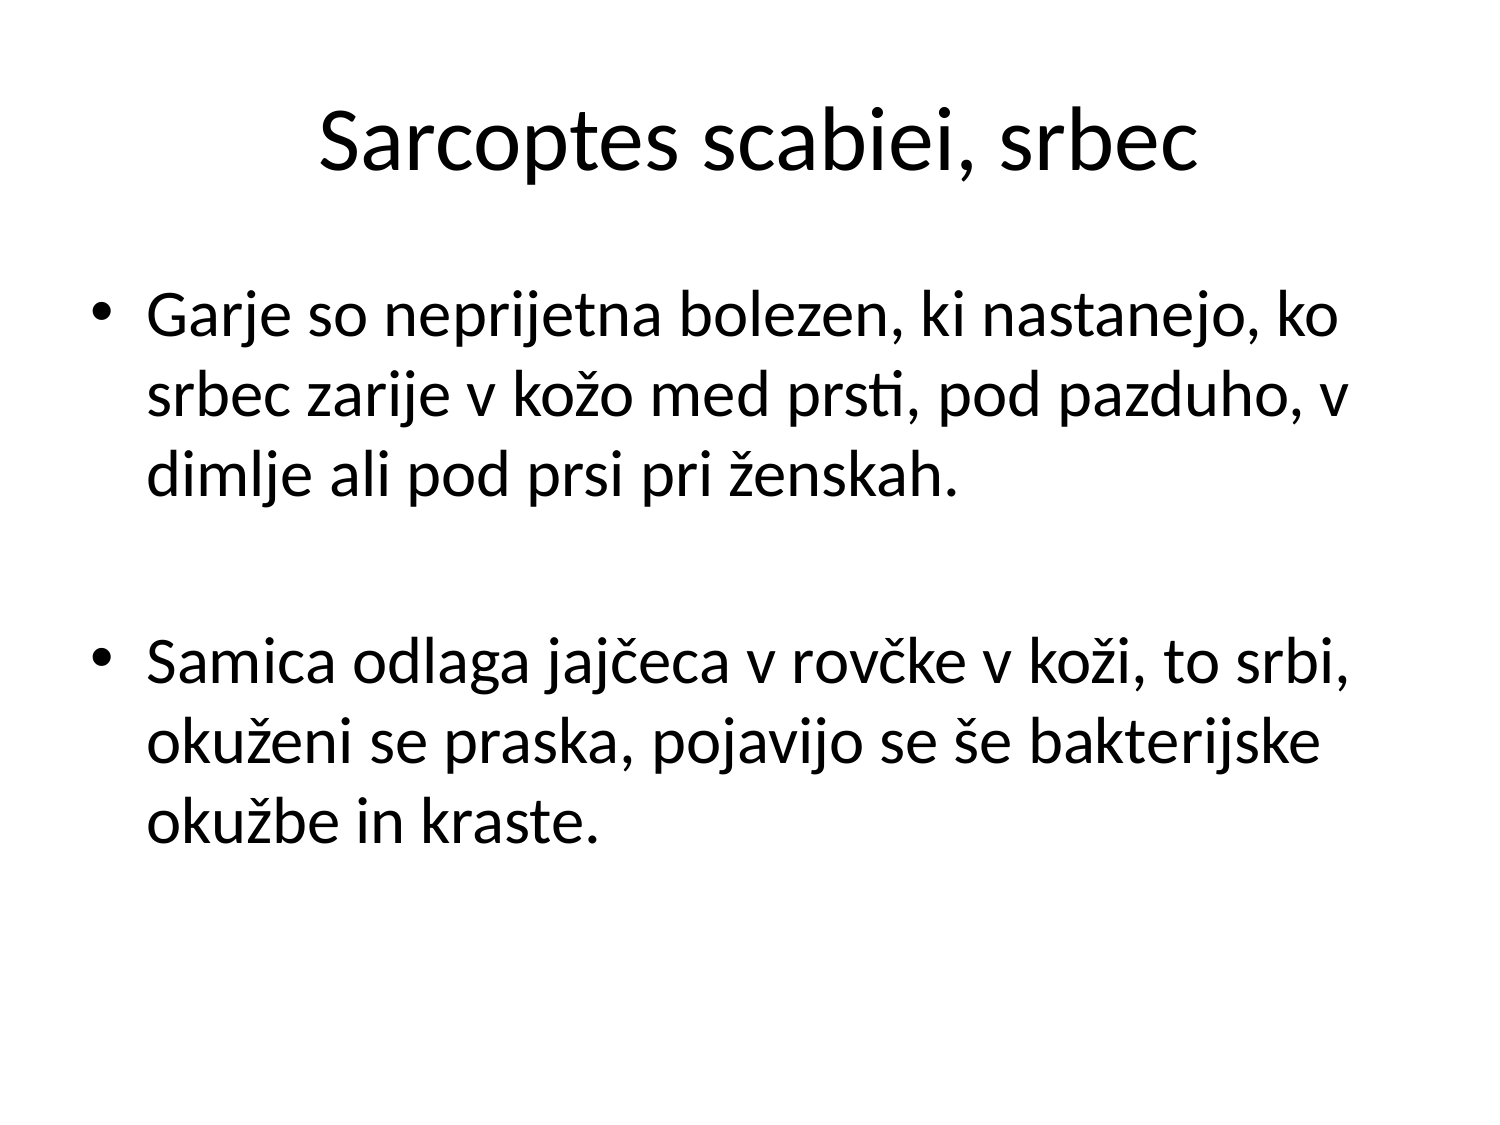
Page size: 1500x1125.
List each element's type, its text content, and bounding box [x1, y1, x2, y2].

list Garje so neprijetna bolezen, ki nastanejo, ko srbec zarije v kožo med prsti, pod pazduho, v dimlje ali pod prsi pri ženskah. Samica odlaga jajčeca v rovčke v koži, to srbi, okuženi se praska, pojavijo se še bakterijske okužbe in kraste. [75, 262, 1425, 1005]
title Sarcoptes scabiei, srbec [93, 35, 1426, 233]
